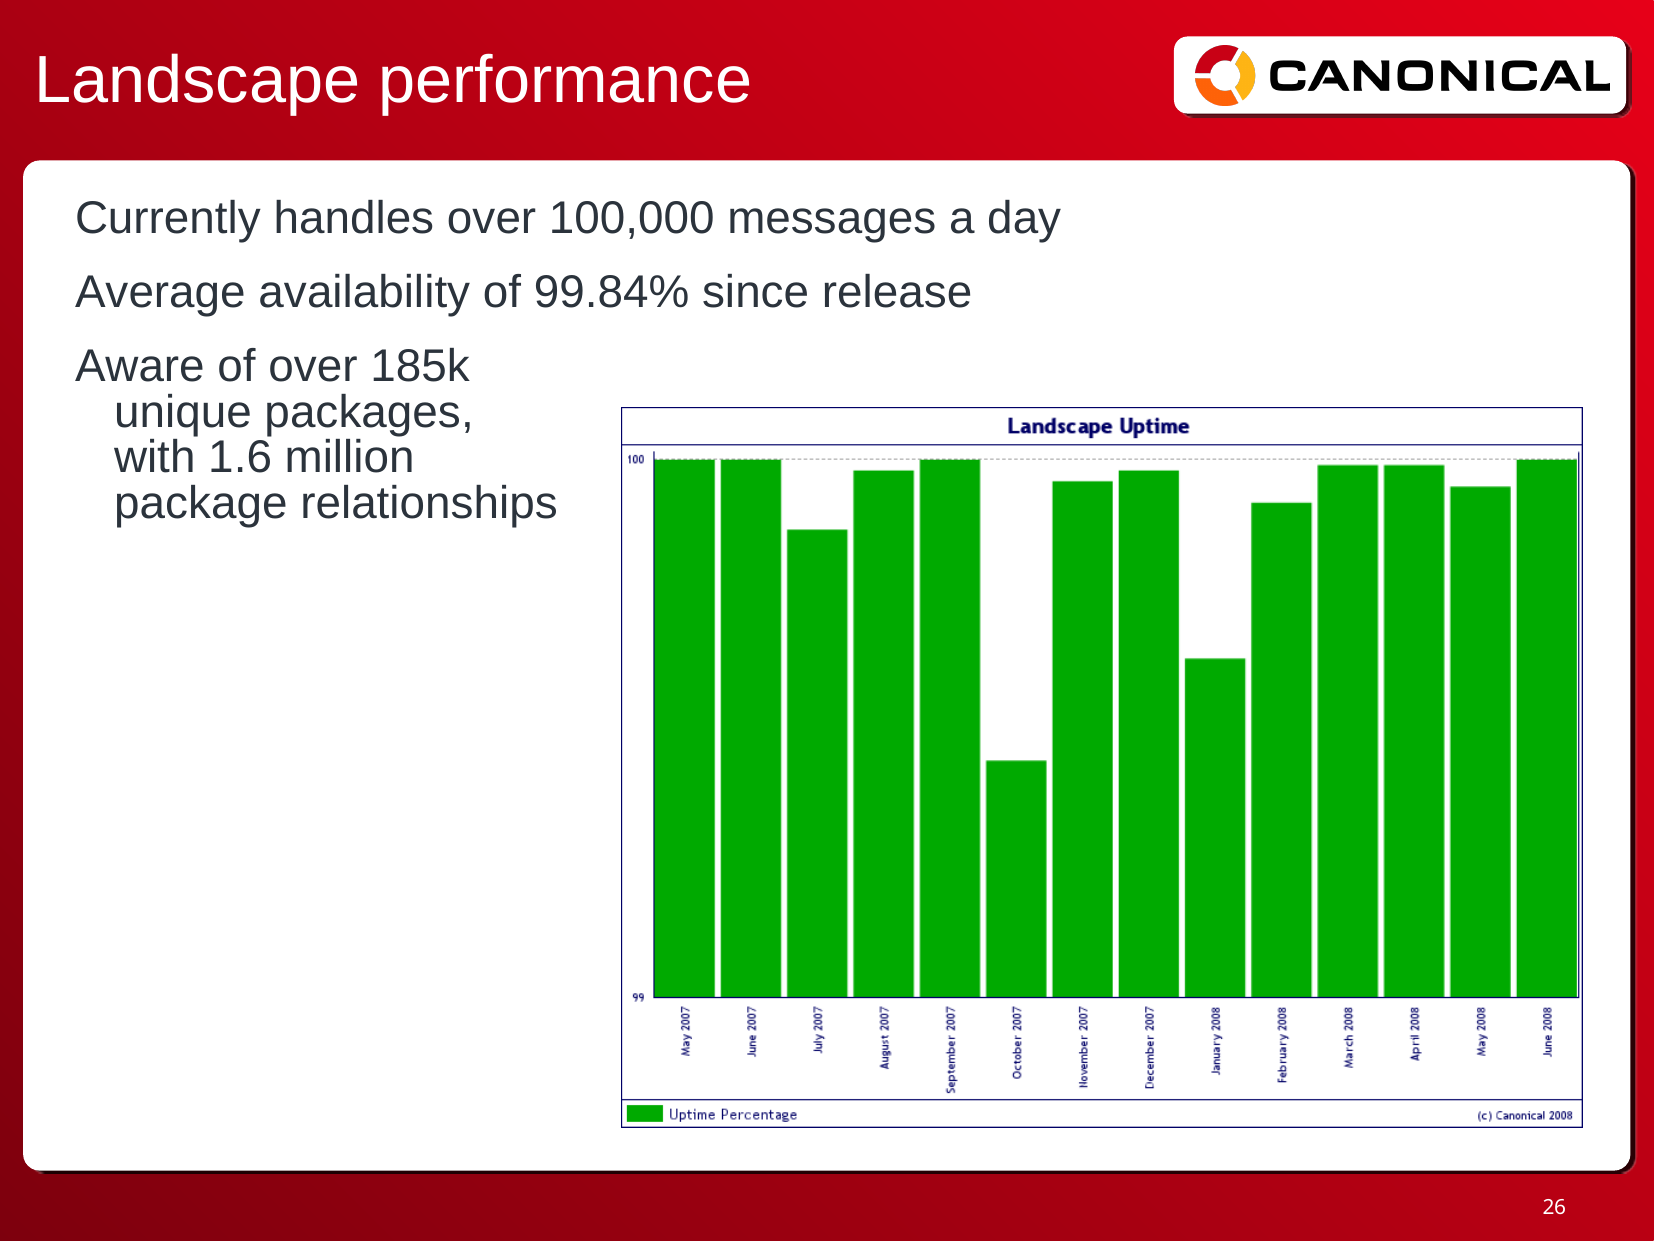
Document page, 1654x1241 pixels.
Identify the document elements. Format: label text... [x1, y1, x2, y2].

picture [621, 407, 1583, 1128]
list Currently handles over 100,000 messages a day Average availability of 99.84% since release Aware of over 185k unique packages, with 1.6 million package relationships [74, 196, 1589, 1090]
picture [1548, 45, 1610, 106]
title Landscape performance [34, 19, 1548, 151]
